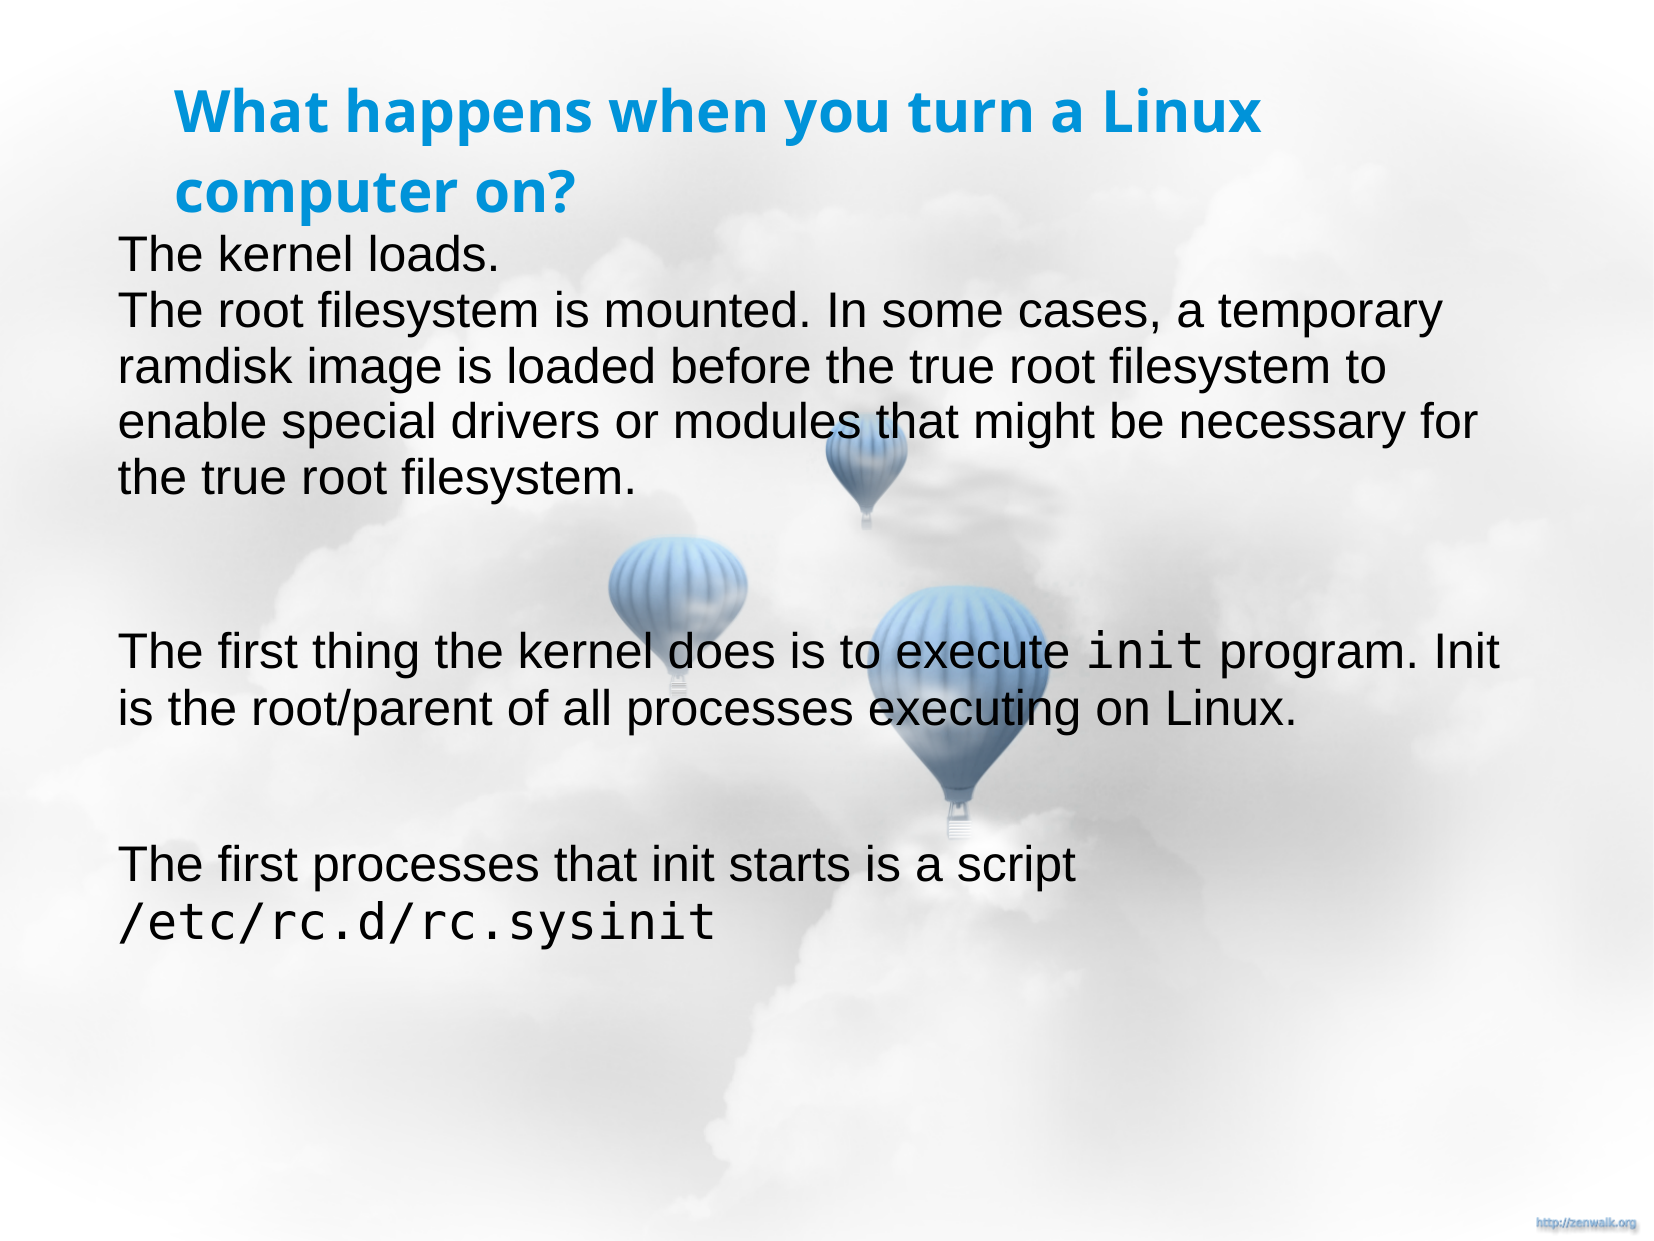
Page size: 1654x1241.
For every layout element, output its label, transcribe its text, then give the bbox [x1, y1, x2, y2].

text_box The kernel loads. The root filesystem is mounted. In some cases, a temporary ramdisk image is loaded before the true root filesystem to enable special drivers or modules that might be necessary for the true root filesystem. [102, 219, 1552, 513]
text_box The first thing the kernel does is to execute init program. Init is the root/parent of all processes executing on Linux. [102, 614, 1552, 827]
text_box What happens when you turn a Linux computer on? [159, 63, 1532, 149]
text_box The first processes that init starts is a script /etc/rc.d/rc.sysinit [102, 827, 1552, 1053]
